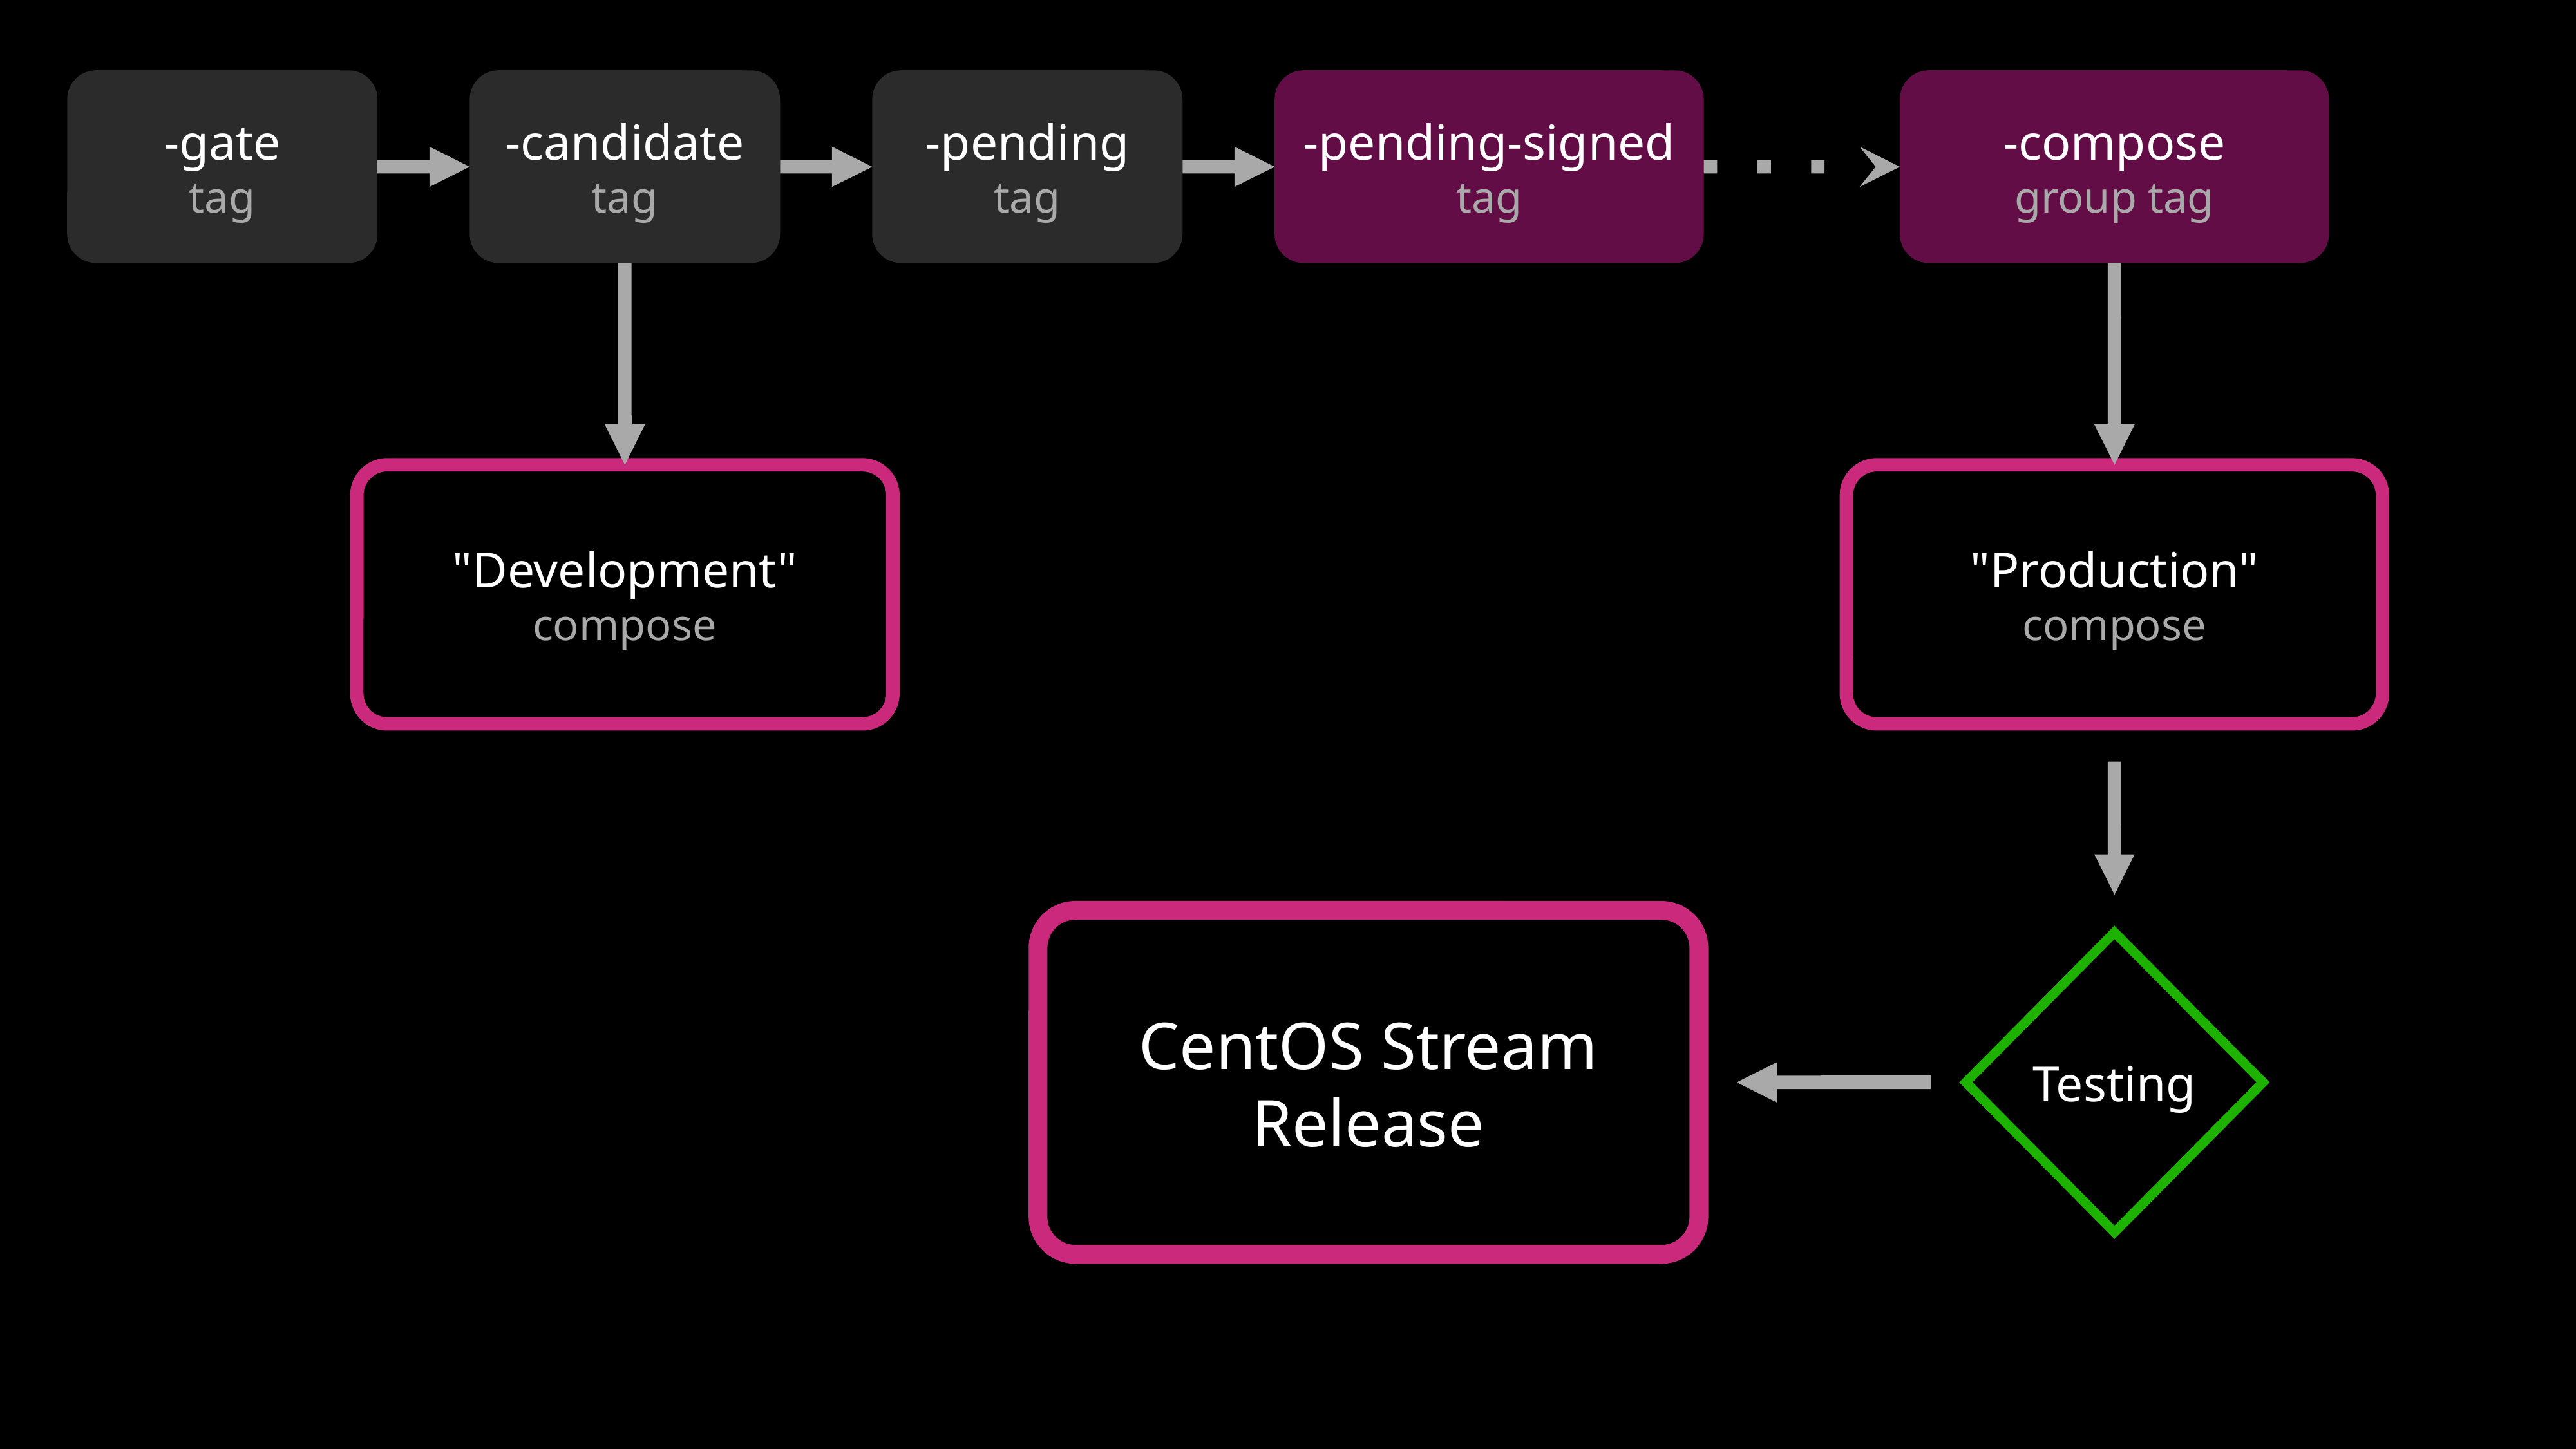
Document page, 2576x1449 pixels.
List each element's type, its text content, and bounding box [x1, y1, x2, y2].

text_box "Production" compose [1846, 464, 2383, 724]
text_box Testing [1965, 932, 2264, 1233]
text_box -gate tag [67, 70, 378, 263]
text_box CentOS Stream Release [1037, 910, 1699, 1255]
text_box -compose group tag [1900, 70, 2329, 263]
text_box -candidate tag [469, 70, 781, 263]
text_box -pending-signed tag [1274, 70, 1704, 263]
text_box -pending tag [872, 70, 1183, 263]
text_box "Development" compose [357, 464, 893, 724]
